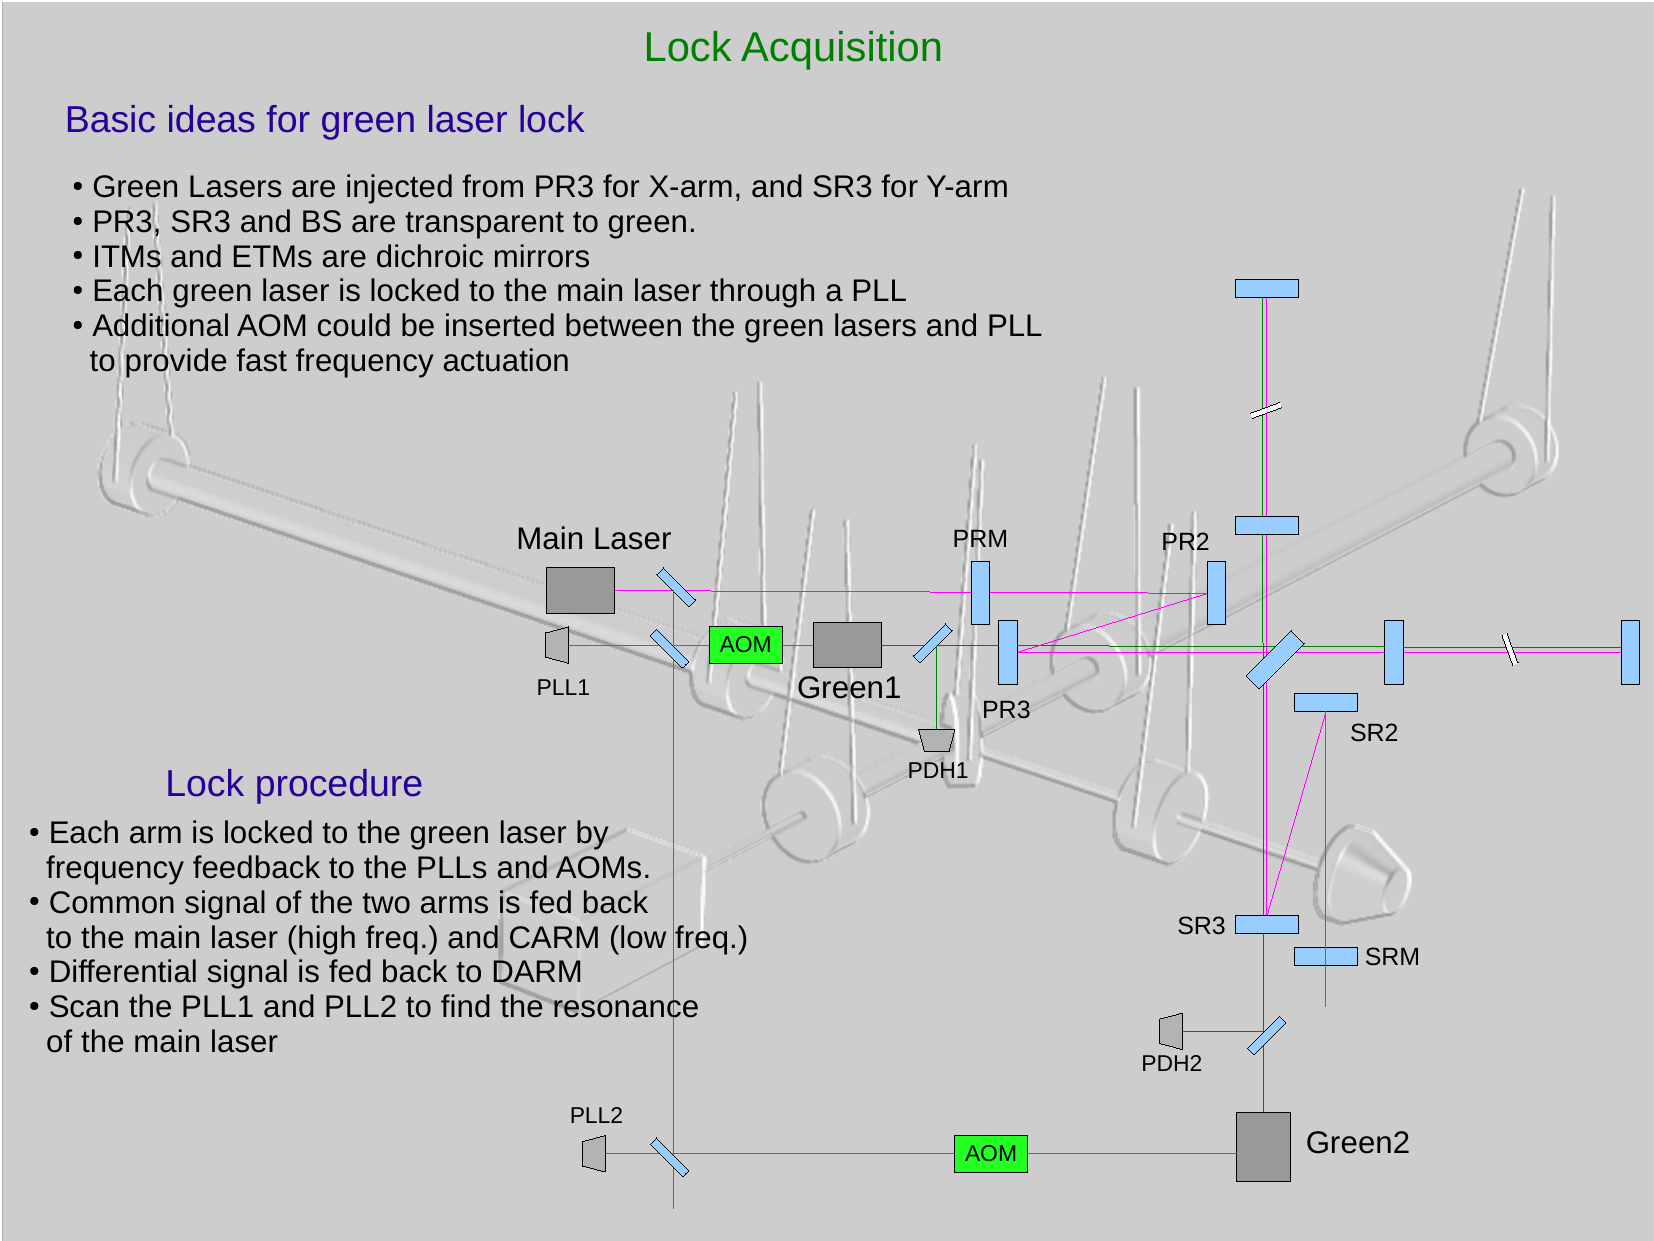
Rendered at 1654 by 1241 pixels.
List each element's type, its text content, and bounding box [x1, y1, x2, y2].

text_box [1236, 1112, 1291, 1182]
text_box [813, 622, 882, 668]
text_box [545, 626, 569, 664]
text_box [1246, 630, 1305, 689]
text_box Basic ideas for green laser lock [49, 90, 600, 148]
text_box [1503, 633, 1519, 666]
text_box [546, 567, 615, 614]
text_box [971, 561, 990, 625]
text_box Lock Acquisition [628, 15, 959, 78]
text_box SR3 [1162, 903, 1242, 947]
text_box [1235, 516, 1299, 535]
text_box [998, 620, 1018, 685]
text_box [1384, 620, 1404, 685]
text_box Green2 [1291, 1117, 1426, 1168]
text_box Green Lasers are injected from PR3 for X-arm, and SR3 for Y-arm PR3, SR3 and BS are transparent to green. ITMs and ETMs are dichroic mirrors Each green laser is locked to the main laser through a PLL Additional AOM could be inserted between the green lasers and PLL to provide fast frequency actuation [57, 162, 1060, 386]
text_box [1250, 402, 1282, 418]
text_box PR3 [967, 688, 1046, 732]
text_box SR2 [1335, 711, 1414, 755]
text_box Green1 [782, 663, 917, 713]
text_box PDH1 [892, 750, 984, 791]
text_box [1621, 620, 1640, 685]
text_box PDH2 [1126, 1043, 1218, 1084]
text_box [1235, 279, 1299, 298]
text_box [1294, 693, 1358, 712]
text_box AOM [709, 626, 783, 664]
text_box AOM [954, 1135, 1028, 1173]
text_box [1326, 947, 1350, 966]
text_box SRM [1350, 935, 1436, 979]
text_box Lock procedure [150, 754, 439, 812]
text_box [650, 1137, 689, 1177]
text_box Each arm is locked to the green laser by frequency feedback to the PLLs and AOMs. Common signal of the two arms is fed back to the main laser (high freq.) and CARM (low freq.) Differential signal is fed back to DARM Scan the PLL1 and PLL2 to find the resonance of the main laser [14, 808, 765, 1067]
text_box [582, 1136, 606, 1172]
text_box [913, 623, 953, 663]
text_box PLL2 [555, 1095, 639, 1136]
text_box [1242, 915, 1299, 934]
text_box [1294, 947, 1325, 966]
text_box [650, 629, 689, 668]
text_box [1207, 564, 1226, 625]
text_box PR2 [1146, 520, 1226, 564]
picture [1, 2, 1654, 1241]
text_box PLL1 [521, 667, 606, 709]
text_box [1159, 1013, 1183, 1050]
text_box Main Laser [501, 513, 687, 564]
text_box PRM [937, 517, 1024, 561]
text_box [1247, 1016, 1286, 1055]
text_box [918, 729, 955, 750]
text_box [656, 567, 696, 607]
